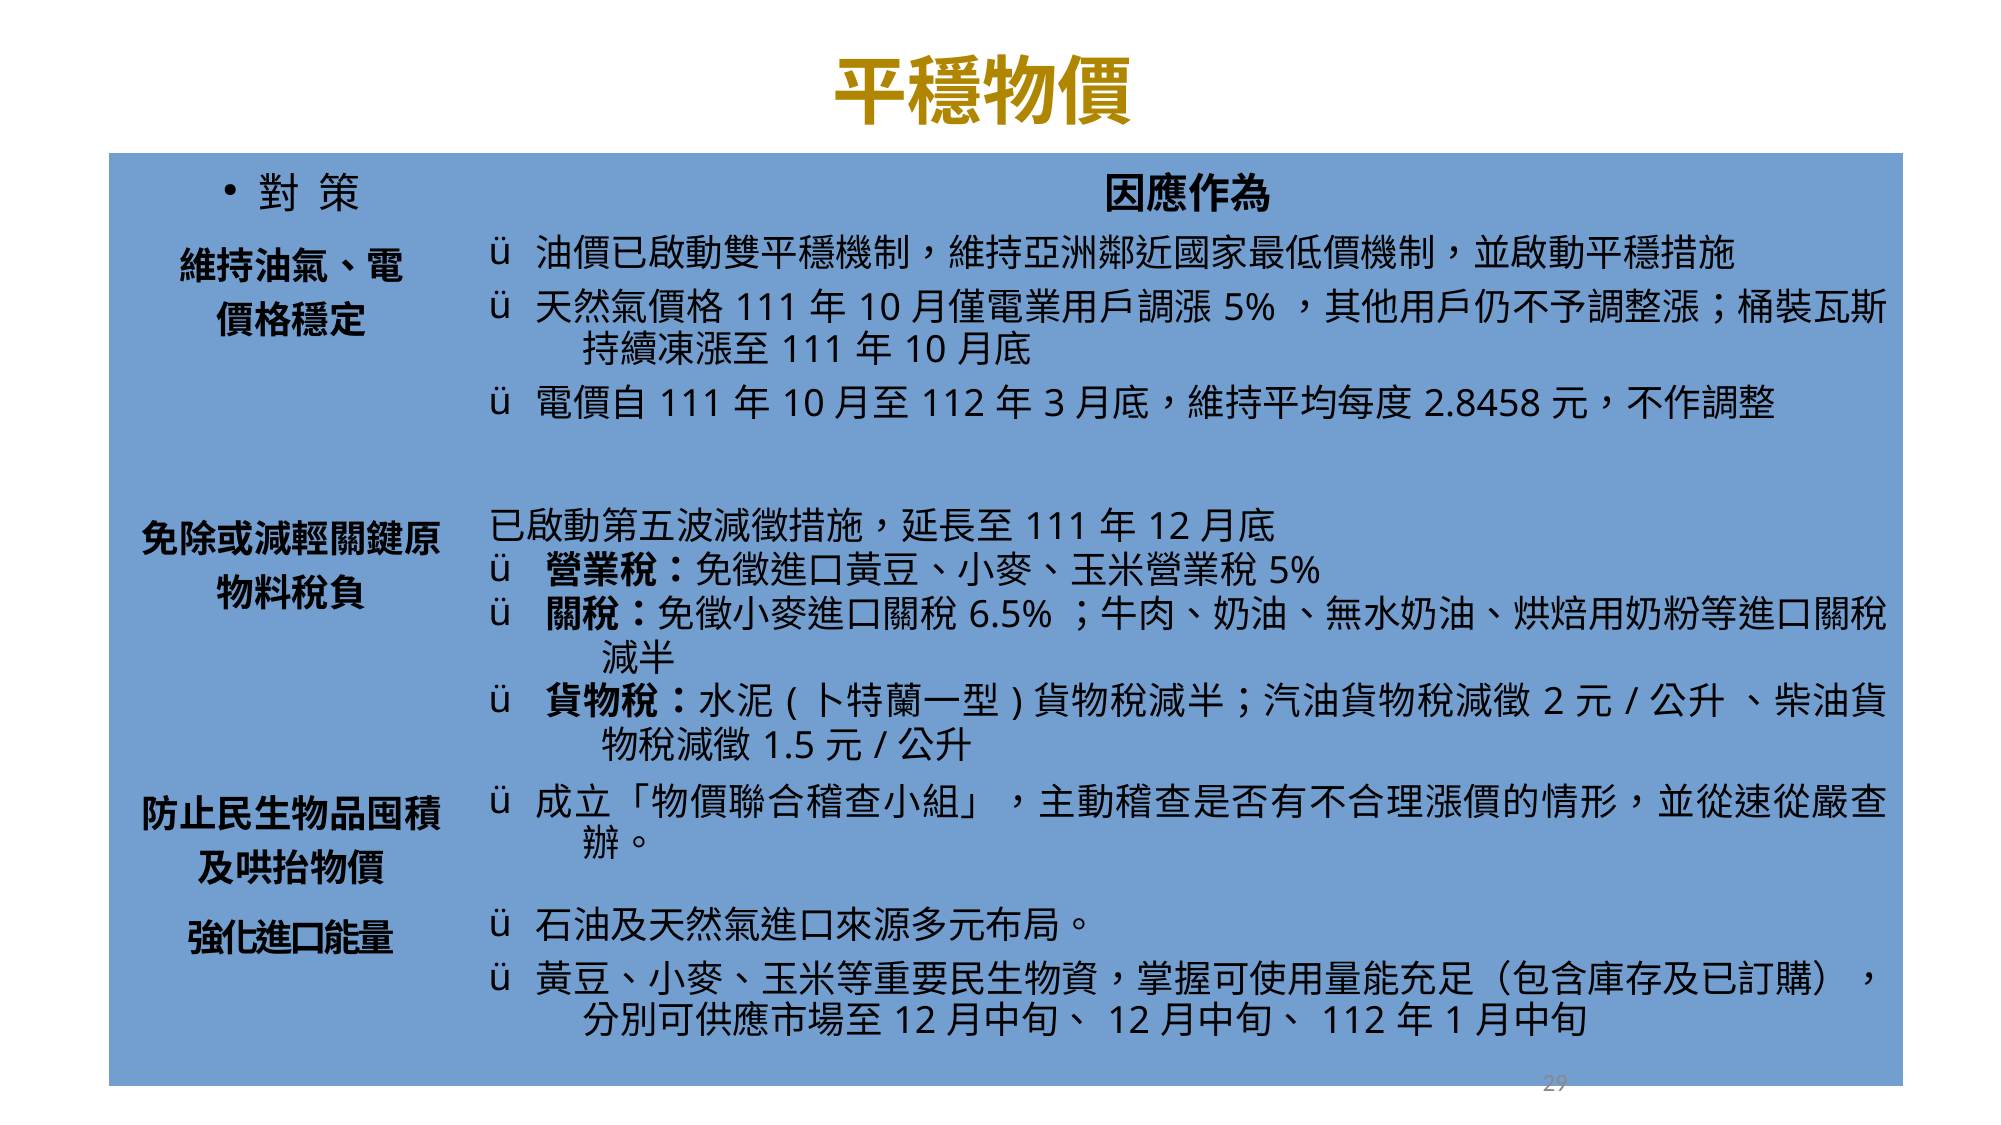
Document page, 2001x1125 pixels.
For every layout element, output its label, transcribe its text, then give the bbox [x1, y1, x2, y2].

table_cell 油價已啟動雙平穩機制，維持亞洲鄰近國家最低價機制，並啟動平穩措施 天然氣價格111年10月僅電業用戶調漲5%，其他用戶仍不予調整漲；桶裝瓦斯持續凍漲至111年10月底 電價自111年10月至112年3月底，維持平均每度2.8458元，不作調整 [474, 228, 1903, 501]
text_box 平穩物價 [233, 23, 1732, 153]
table_cell 防止民生物品囤積及哄抬物價 [109, 777, 474, 900]
table_cell 石油及天然氣進口來源多元布局。 黃豆、小麥、玉米等重要民生物資，掌握可使用量能充足（包含庫存及已訂購），分別可供應市場至12月中旬、12月中旬、112年1月中旬 [474, 900, 1903, 1086]
text_box [1527, 1051, 1978, 1112]
table_header 對 策 [109, 153, 474, 228]
table_cell 成立「物價聯合稽查小組」，主動稽查是否有不合理漲價的情形，並從速從嚴查辦。 [474, 777, 1903, 900]
table_cell 已啟動第五波減徵措施，延長至111年12月底 營業稅：免徵進口黃豆、小麥、玉米營業稅5% 關稅：免徵小麥進口關稅6.5%；牛肉、奶油、無水奶油、烘焙用奶粉等進口關稅減半 貨物稅：水泥(卜特蘭一型)貨物稅減半；汽油貨物稅減徵2元/公升 、柴油貨物稅減徵1.5元/公升 [474, 501, 1903, 777]
table_cell 免除或減輕關鍵原物料稅負 [109, 501, 474, 777]
table_cell 強化進口能量 [109, 900, 474, 1086]
table_header 因應作為 [474, 153, 1903, 228]
table_cell 維持油氣、電 價格穩定 [109, 228, 474, 501]
